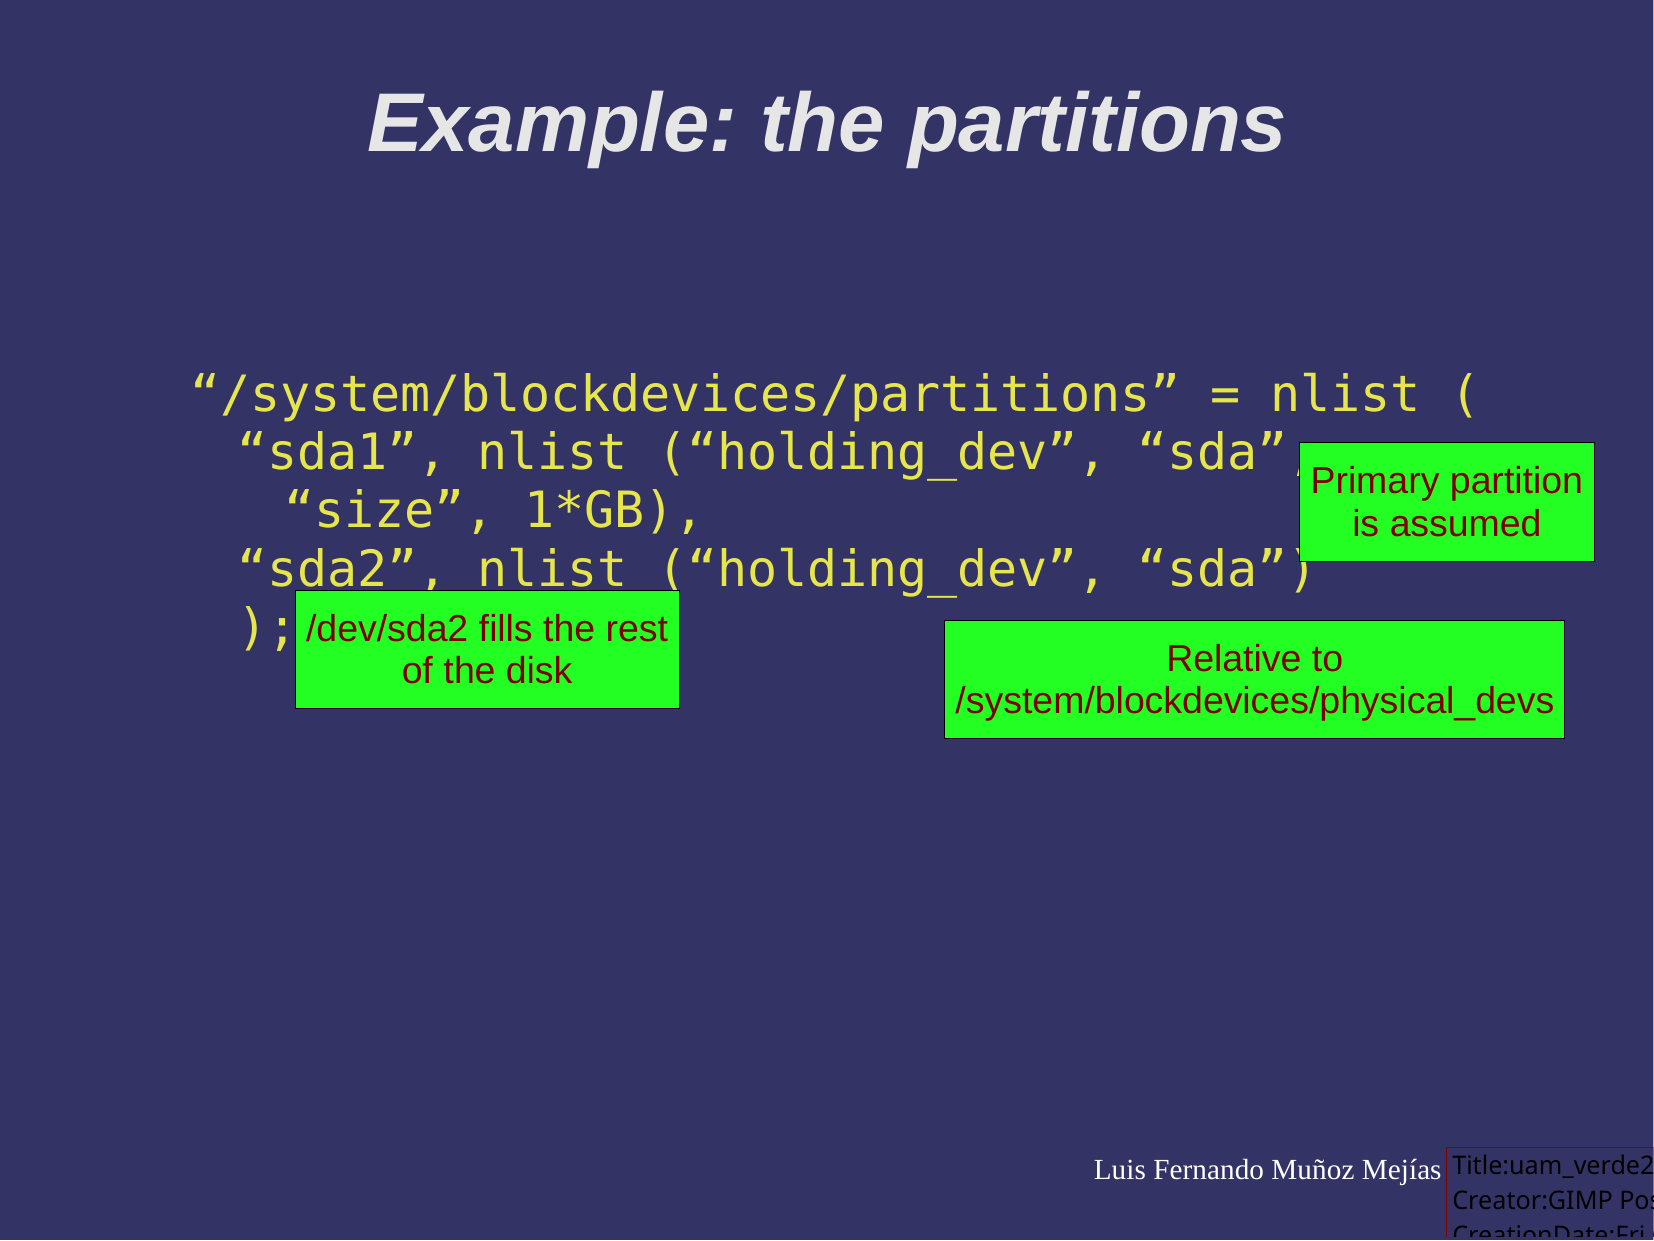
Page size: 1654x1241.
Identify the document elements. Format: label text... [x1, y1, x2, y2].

text_box /dev/sda2 fills the rest of the disk [295, 590, 680, 709]
title Example: the partitions [121, 19, 1534, 227]
text_box Relative to /system/blockdevices/physical_devs [944, 620, 1565, 739]
text_box Primary partition is assumed [1299, 442, 1595, 562]
list “/system/blockdevices/partitions” = nlist ( “sda1”, nlist (“holding_dev”, “sda”, “size”, 1*GB), “sda2”, nlist (“holding_dev”, “sda”) ); [178, 364, 1570, 1147]
